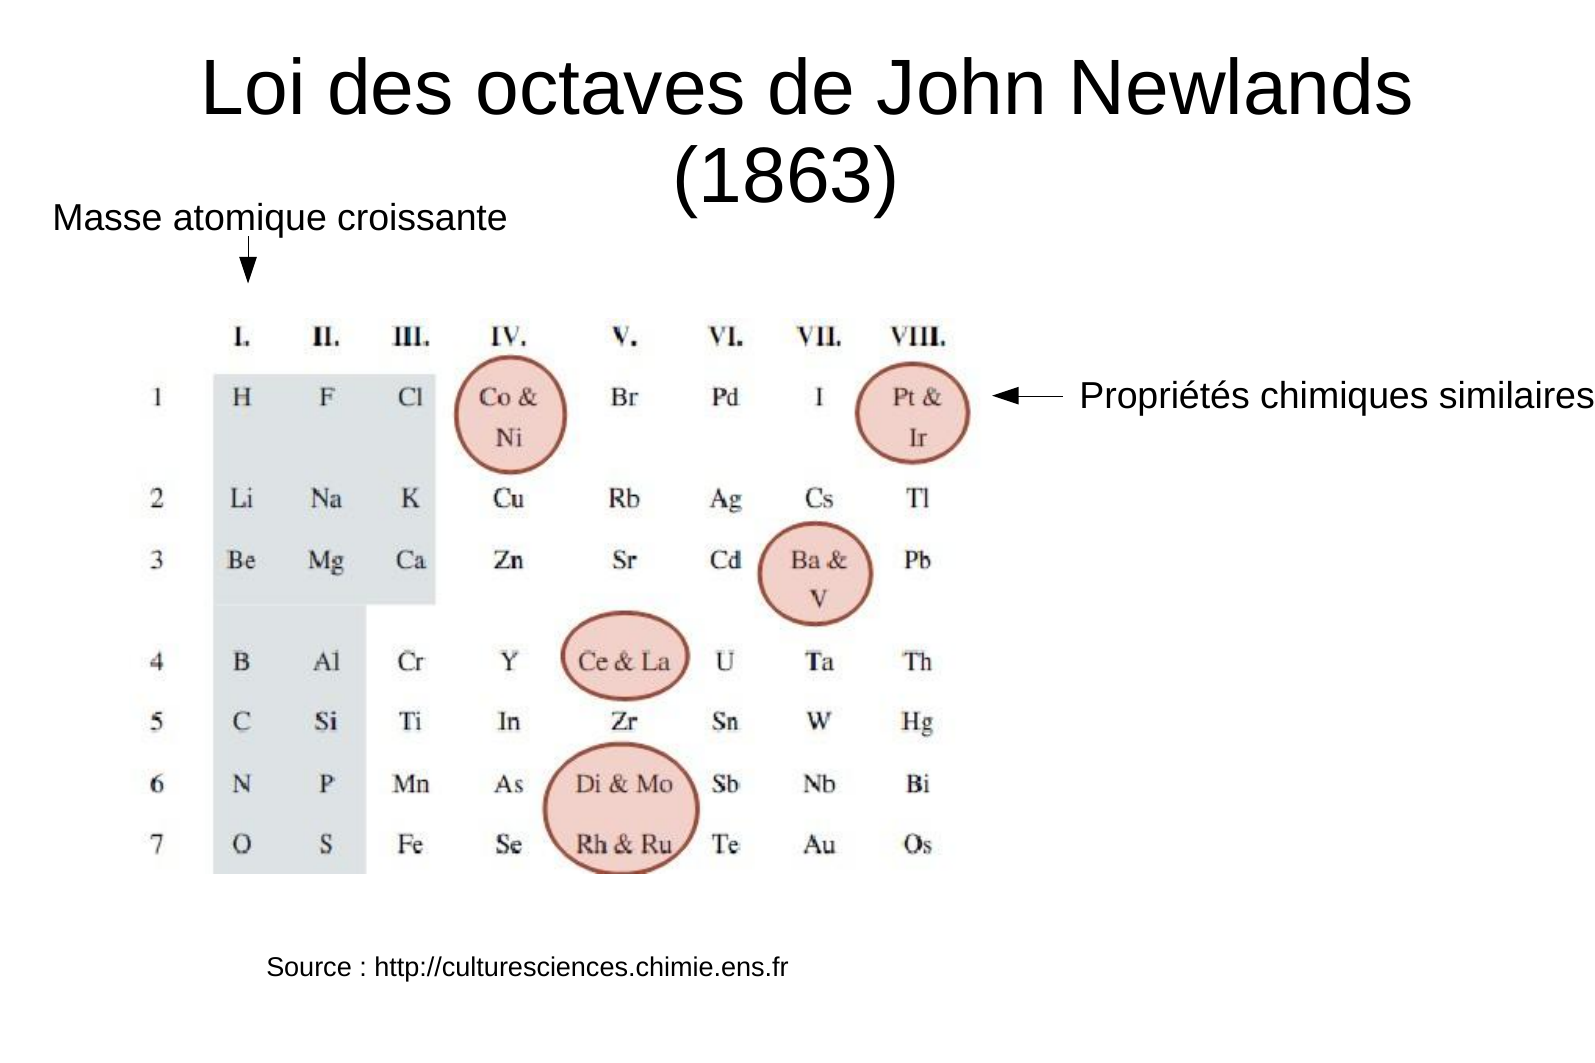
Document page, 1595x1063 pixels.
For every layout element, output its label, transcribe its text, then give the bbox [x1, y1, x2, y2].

text_box Propriétés chimiques similaires [1064, 367, 1595, 425]
picture [129, 318, 985, 874]
text_box Source : http://culturesciences.chimie.ens.fr [251, 944, 804, 990]
title Loi des octaves de John Newlands (1863) [79, 42, 1515, 220]
text_box Masse atomique croissante [37, 188, 875, 246]
